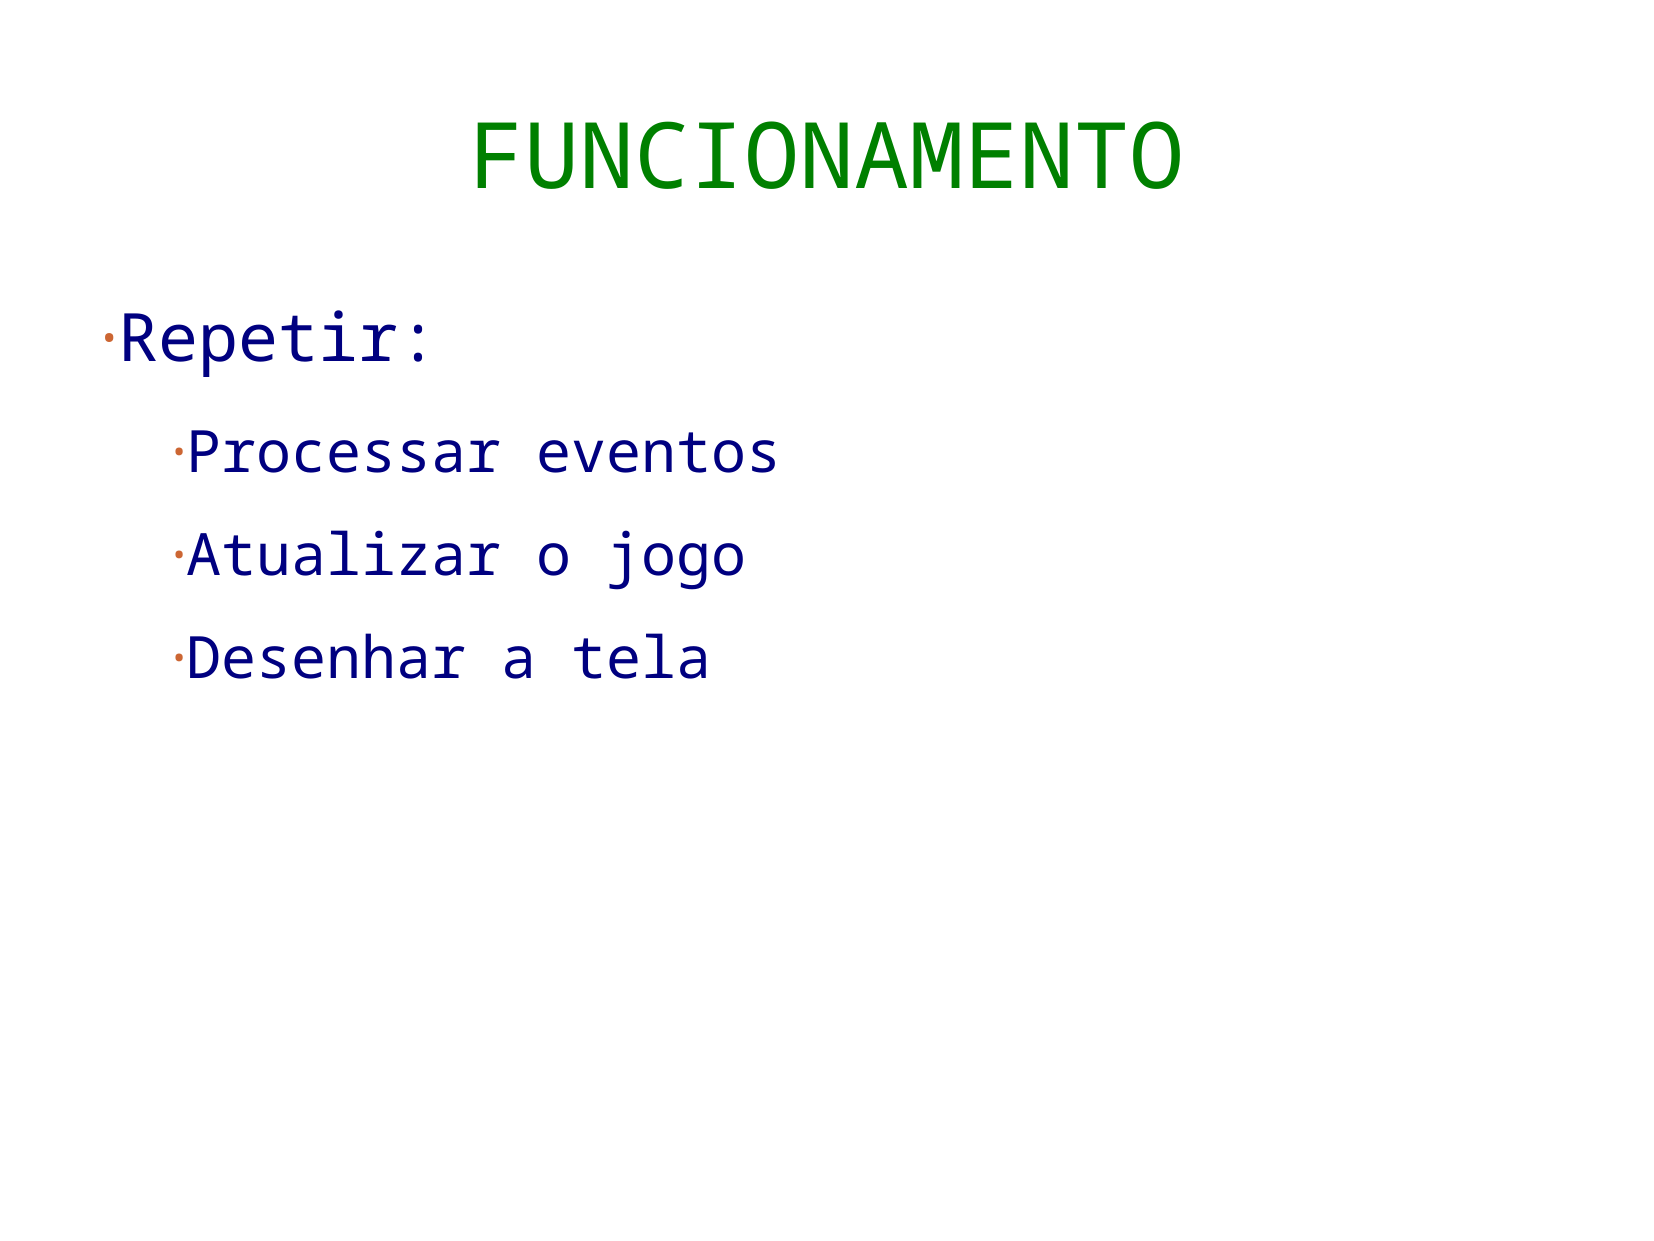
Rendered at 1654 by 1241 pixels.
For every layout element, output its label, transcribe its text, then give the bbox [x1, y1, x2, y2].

title FUNCIONAMENTO [82, 49, 1571, 257]
list Repetir: Processar eventos Atualizar o jogo Desenhar a tela [82, 290, 1571, 1010]
